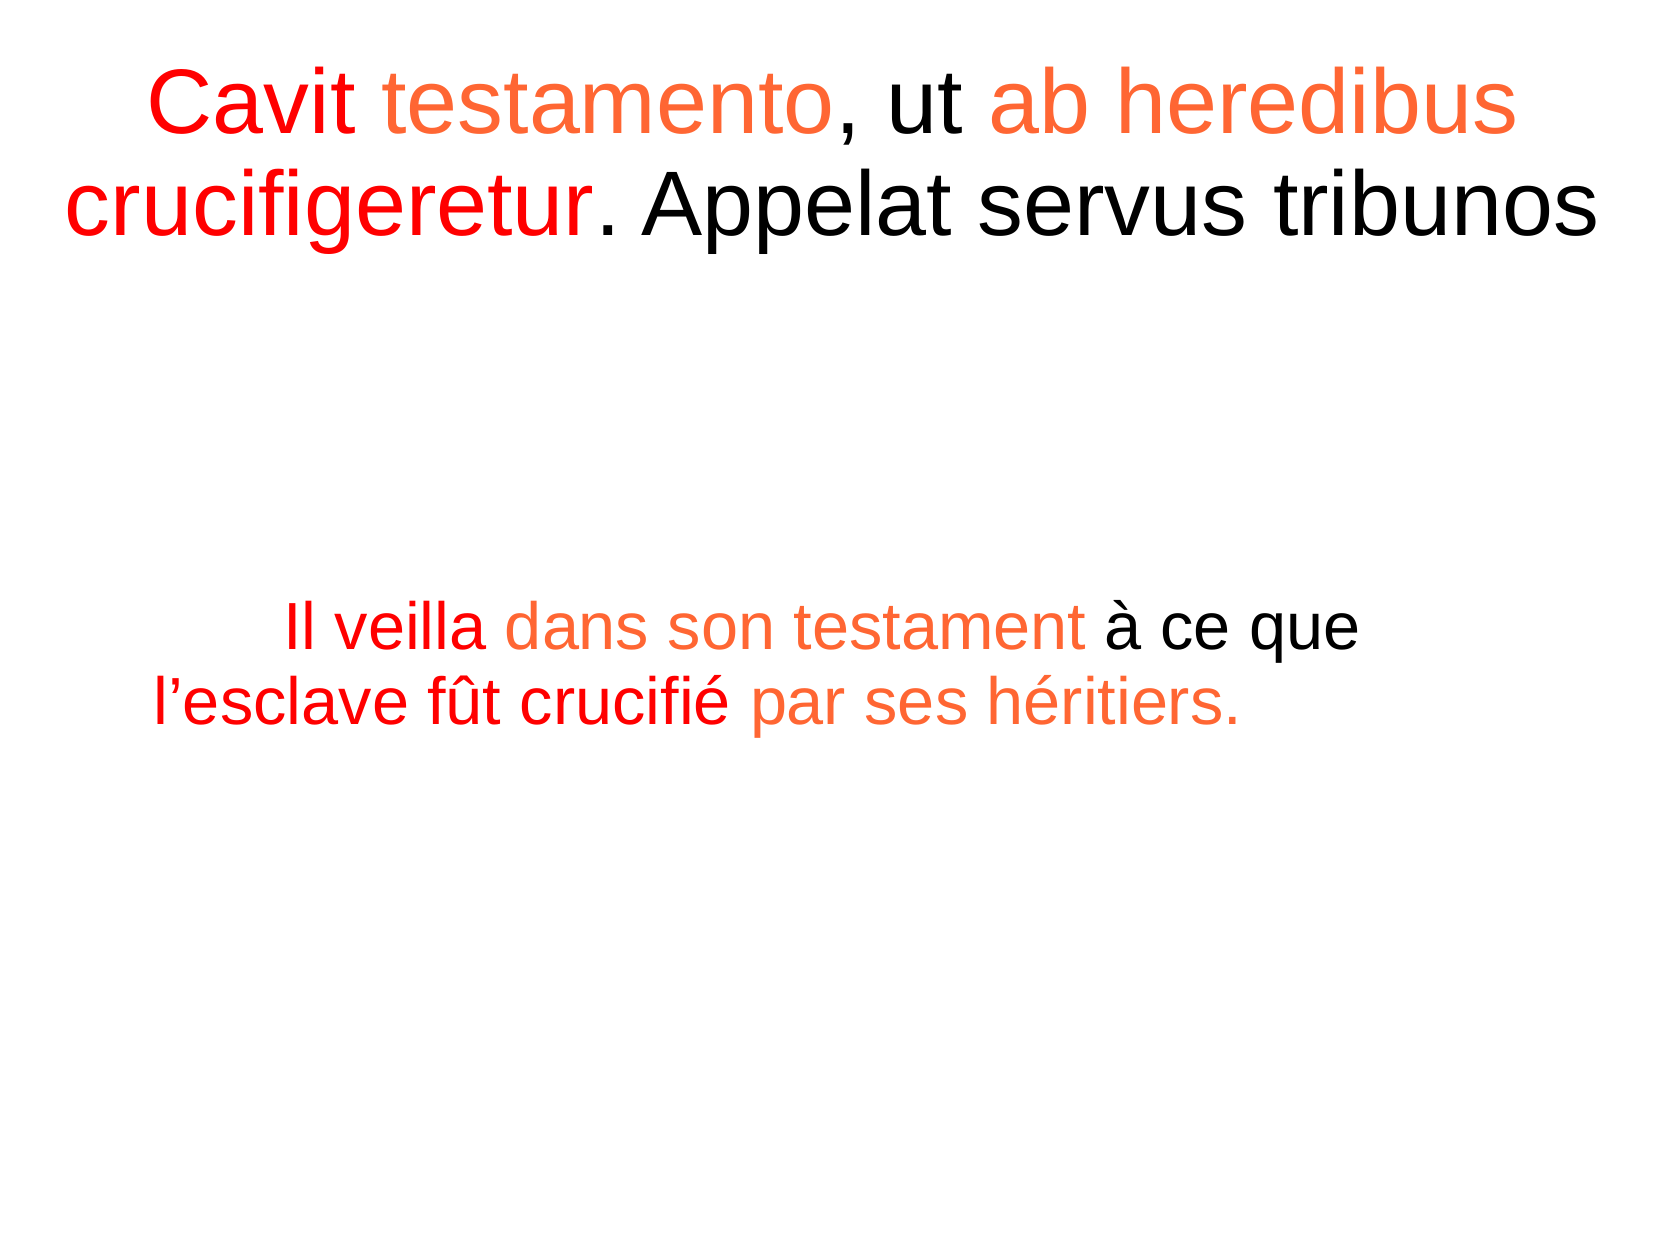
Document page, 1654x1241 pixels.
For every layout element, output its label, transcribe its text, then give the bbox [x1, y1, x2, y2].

title Cavit testamento, ut ab heredibus crucifigeretur. Appelat servus tribunos [59, 0, 1607, 307]
list Il veilla dans son testament à ce que l’esclave fût crucifié par ses héritiers. [82, 290, 1571, 1010]
